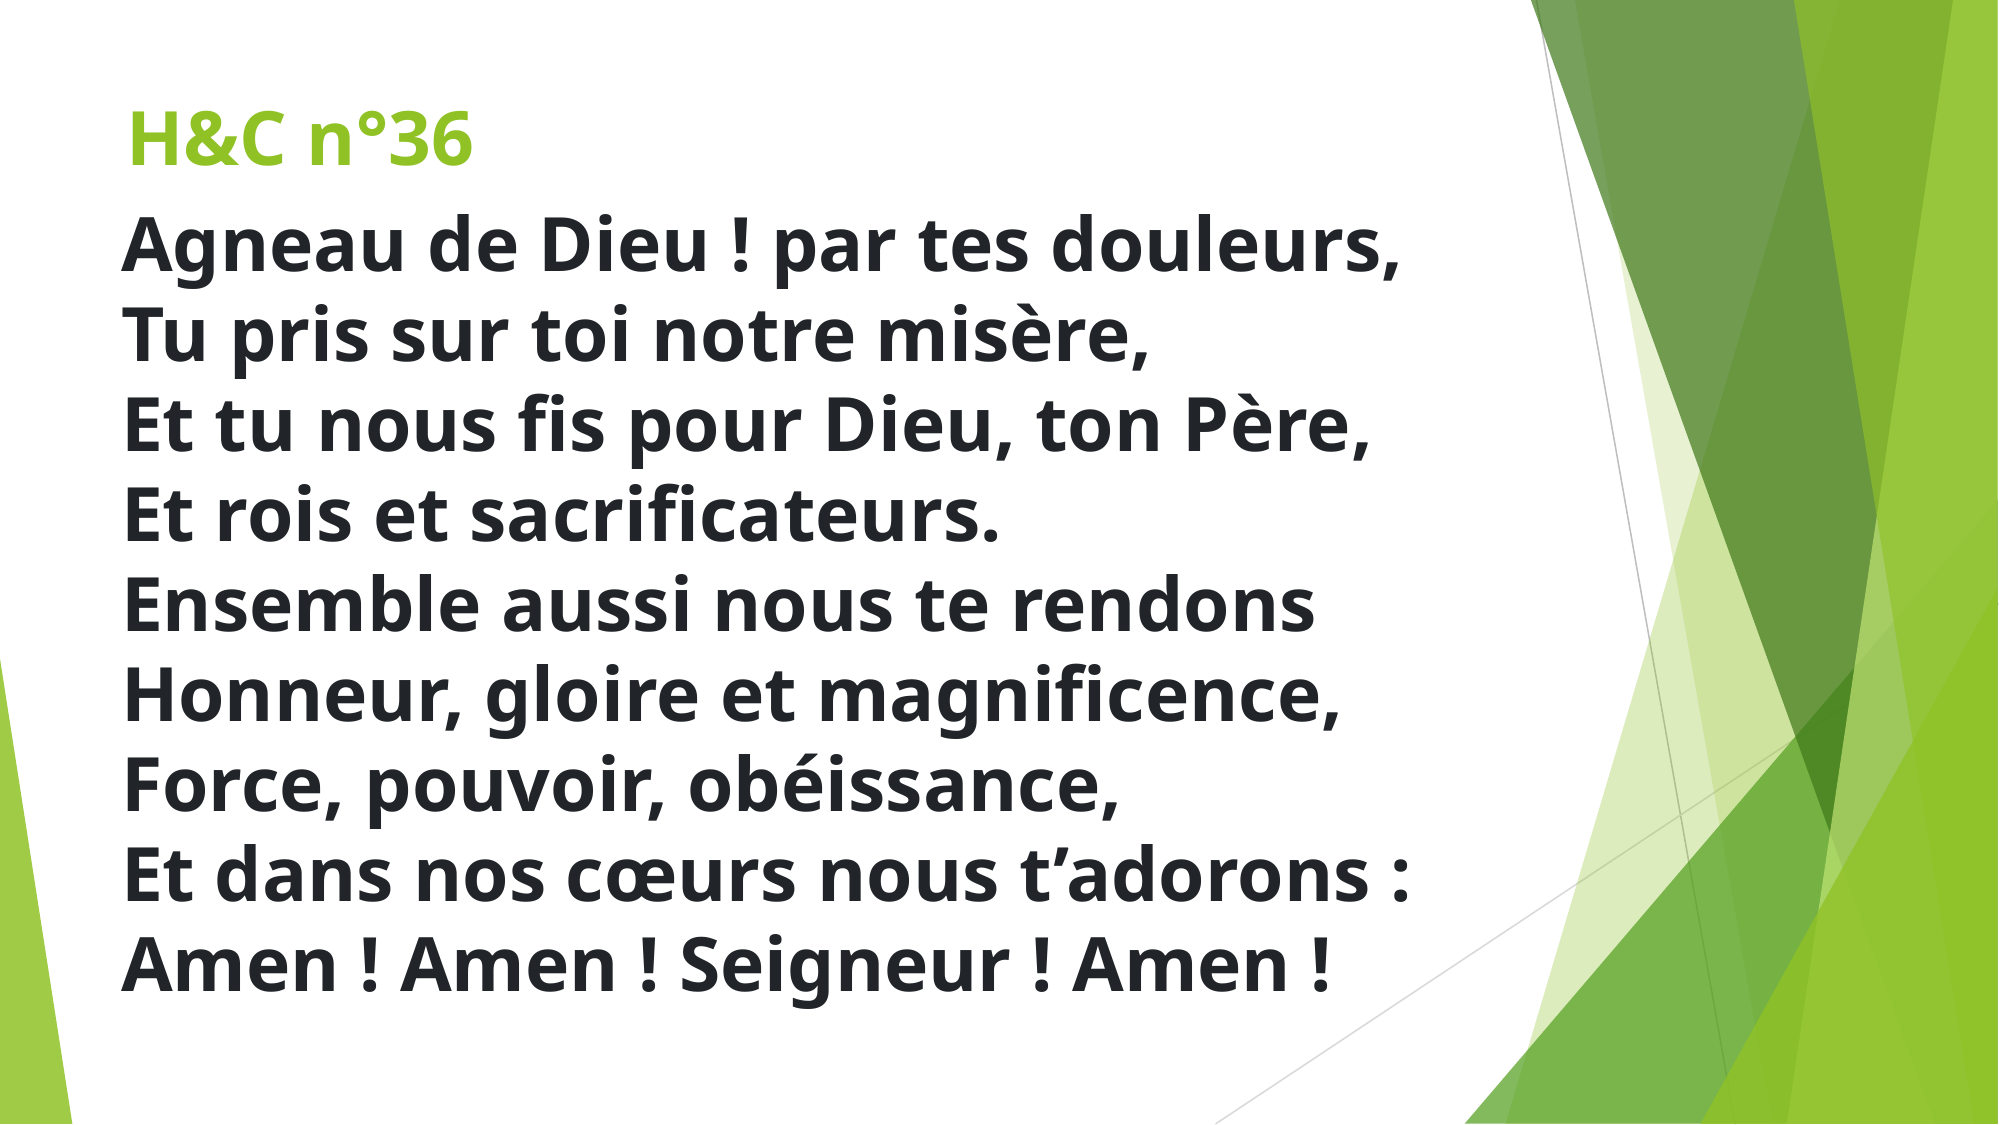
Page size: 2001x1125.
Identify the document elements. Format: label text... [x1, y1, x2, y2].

text_box Agneau de Dieu ! par tes douleurs, Tu pris sur toi notre misère, Et tu nous fis pour Dieu, ton Père, Et rois et sacrificateurs. Ensemble aussi nous te rendons Honneur, gloire et magnificence, Force, pouvoir, obéissance, Et dans nos cœurs nous t’adorons : Amen ! Amen ! Seigneur ! Amen ! [106, 188, 1973, 1037]
text_box H&C n°36 [111, 82, 1522, 188]
